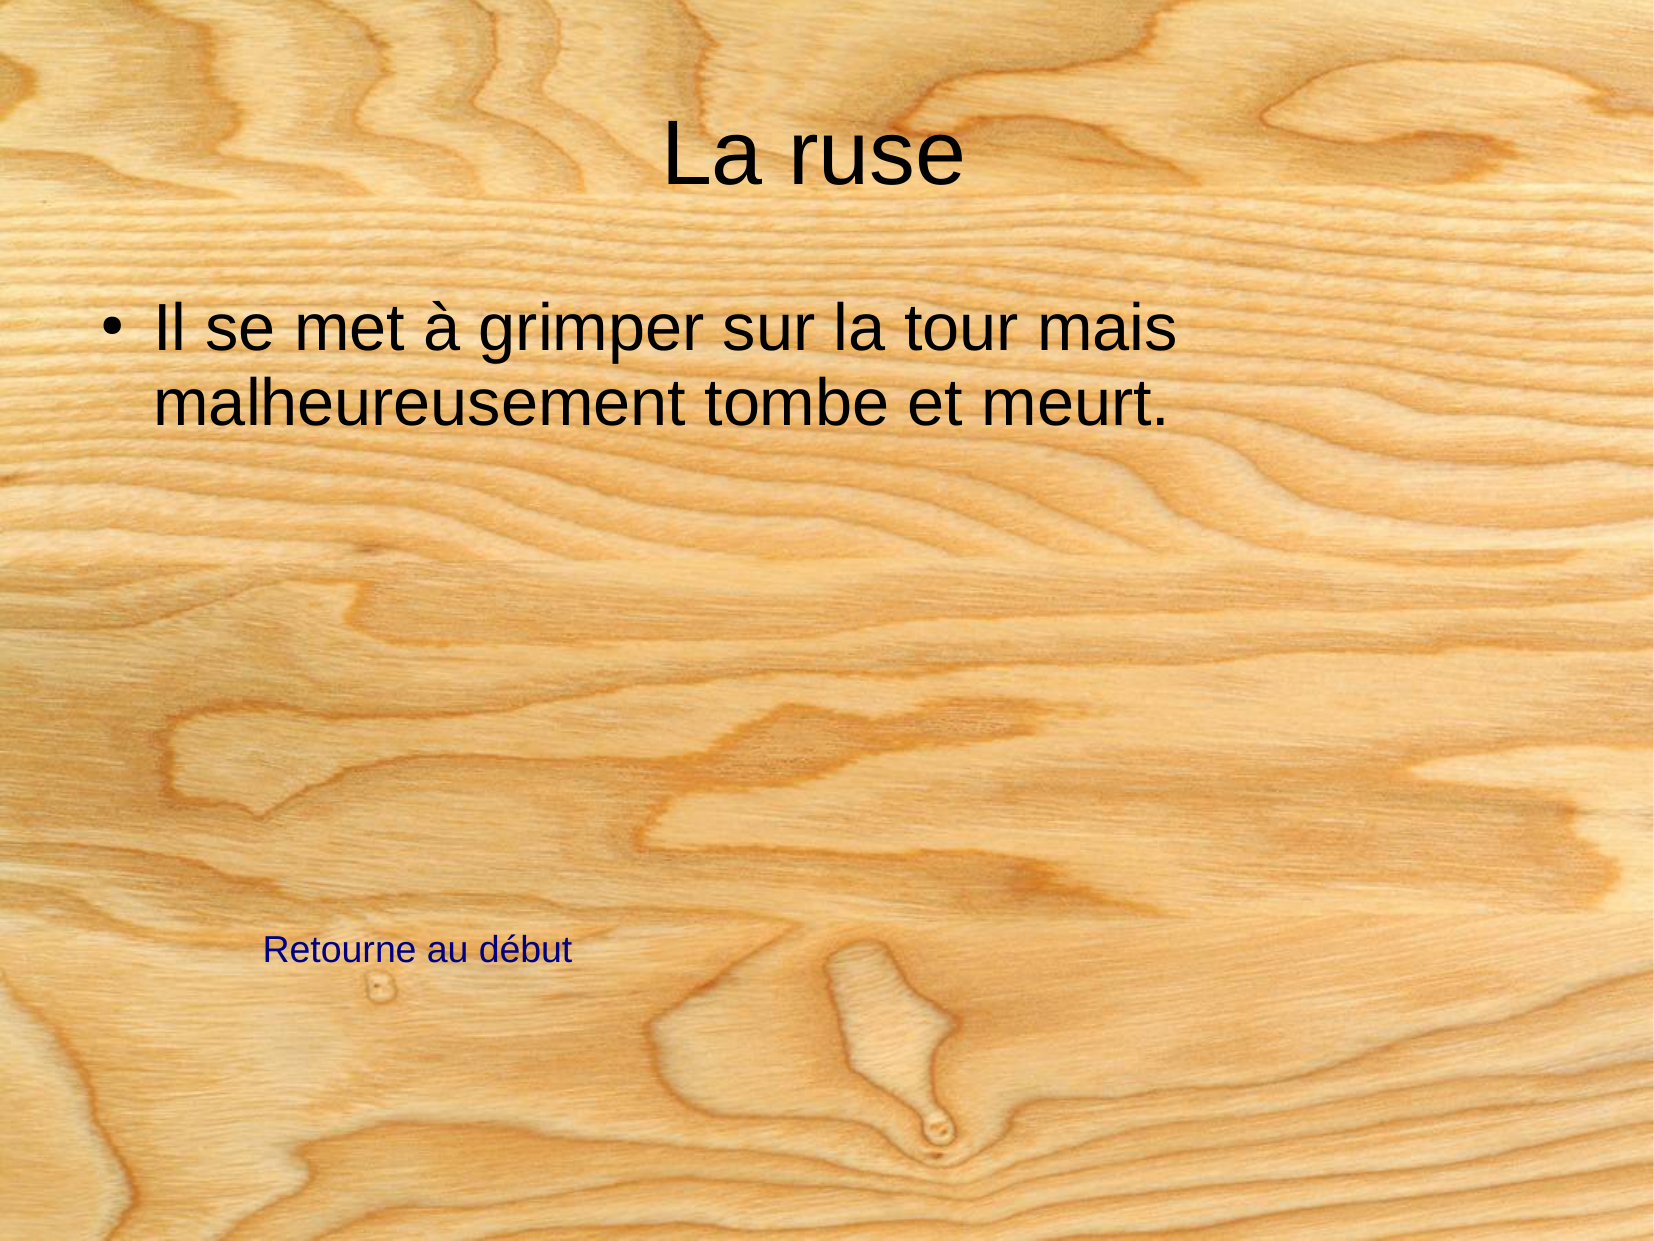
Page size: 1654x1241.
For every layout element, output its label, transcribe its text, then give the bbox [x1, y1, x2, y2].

text_box Retourne au début [248, 921, 815, 978]
list Il se met à grimper sur la tour mais malheureusement tombe et meurt. [82, 290, 1571, 1010]
title La ruse [82, 49, 1571, 257]
picture [0, 0, 1654, 1241]
